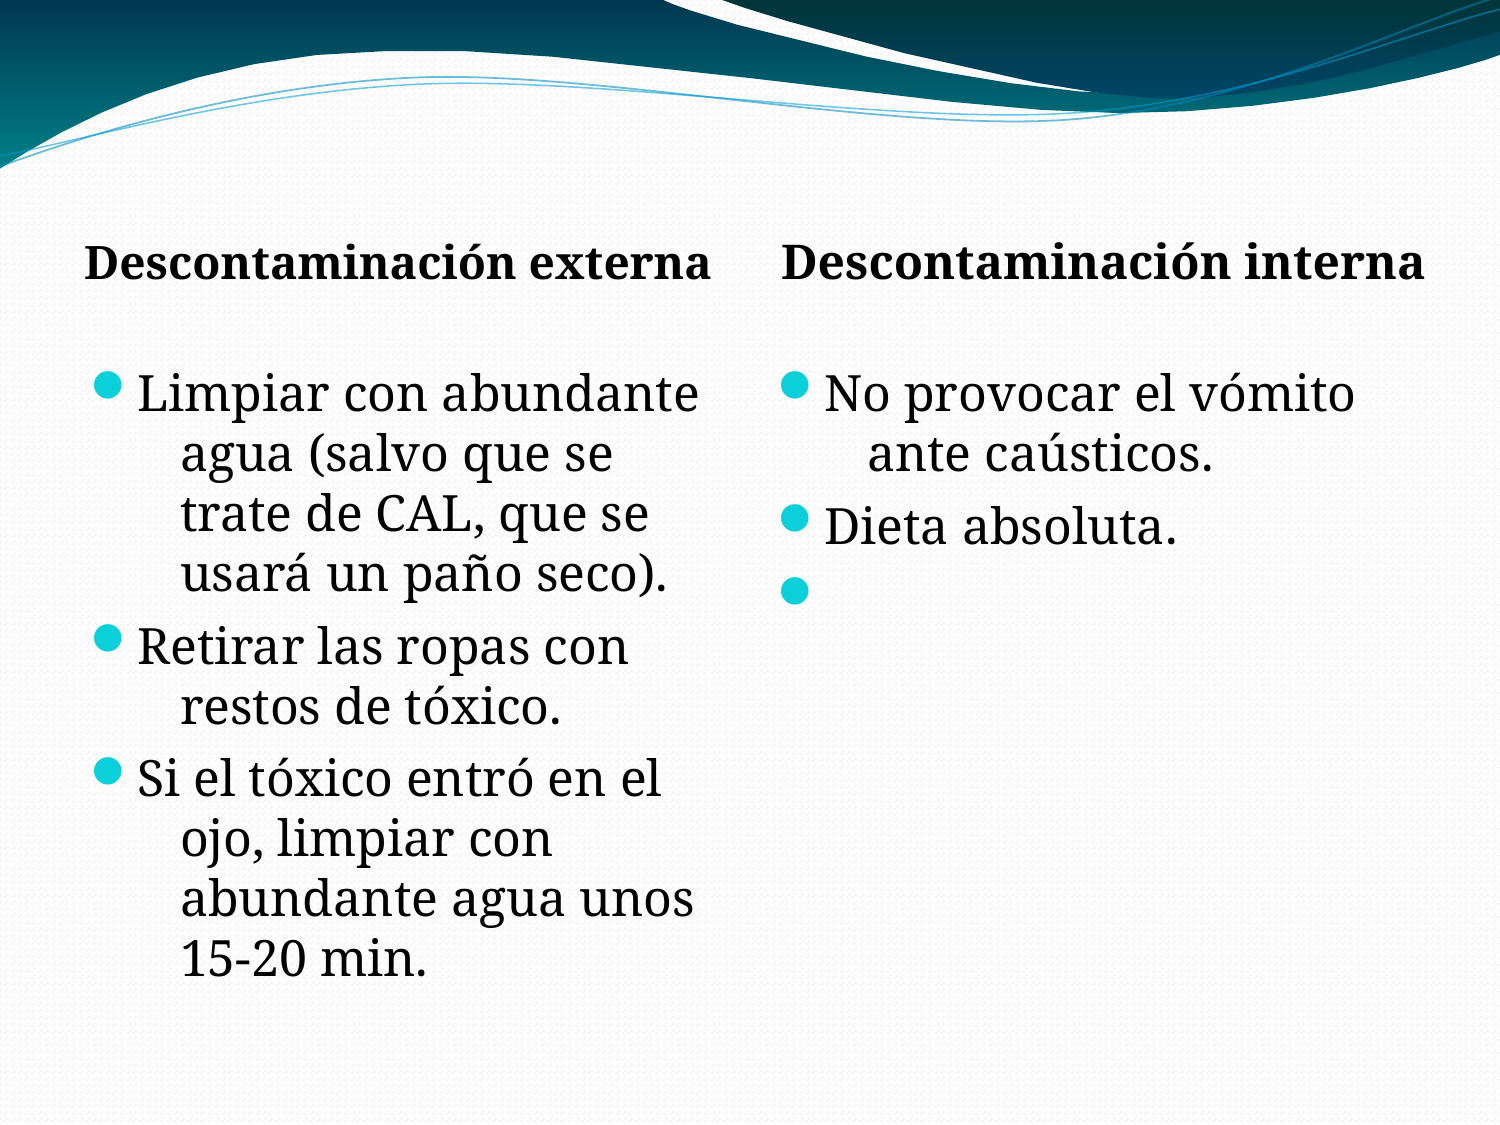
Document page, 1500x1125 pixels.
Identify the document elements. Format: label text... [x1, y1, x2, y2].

list Limpiar con abundante agua (salvo que se trate de CAL, que se usará un paño seco). Retirar las ropas con restos de tóxico. Si el tóxico entró en el ojo, limpiar con abundante agua unos 15-20 min. [75, 361, 738, 1005]
list No provocar el vómito ante caústicos. Dieta absoluta. [761, 361, 1426, 1005]
list Descontaminación externa [76, 208, 740, 315]
list Descontaminación interna [773, 208, 1437, 314]
